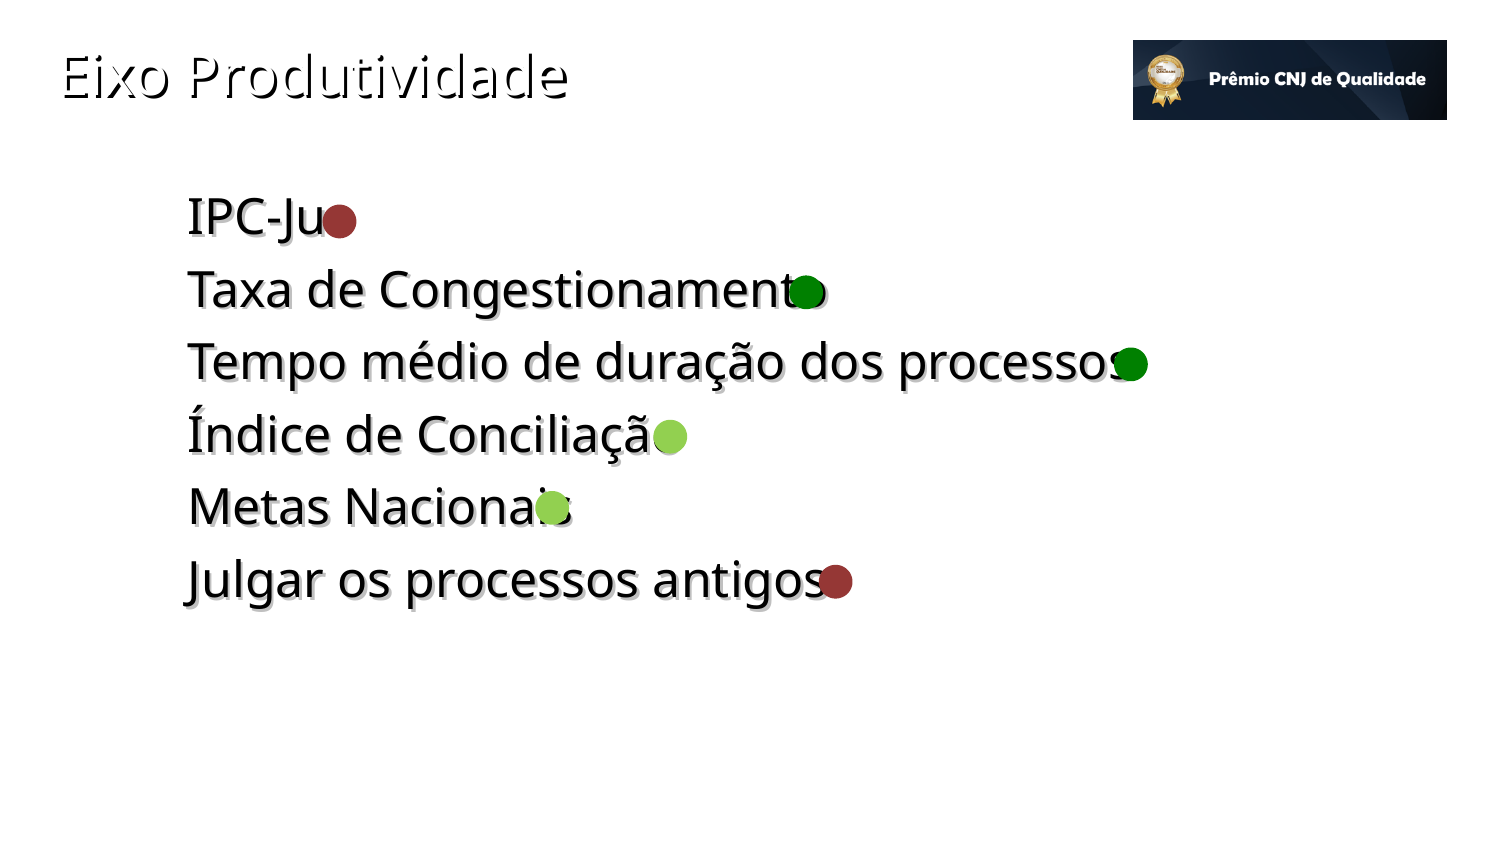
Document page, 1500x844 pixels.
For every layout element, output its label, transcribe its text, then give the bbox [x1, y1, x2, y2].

list IPC-Jus Taxa de Congestionamento Tempo médio de duração dos processos Índice de Conciliação Metas Nacionais Julgar os processos antigos [41, 177, 1392, 626]
text_box [537, 493, 567, 523]
text_box [791, 277, 821, 308]
text_box [324, 206, 355, 237]
text_box [655, 421, 686, 452]
picture [1133, 40, 1447, 121]
title Eixo Produtividade [41, 29, 810, 113]
text_box [820, 566, 851, 597]
text_box [1116, 349, 1146, 380]
